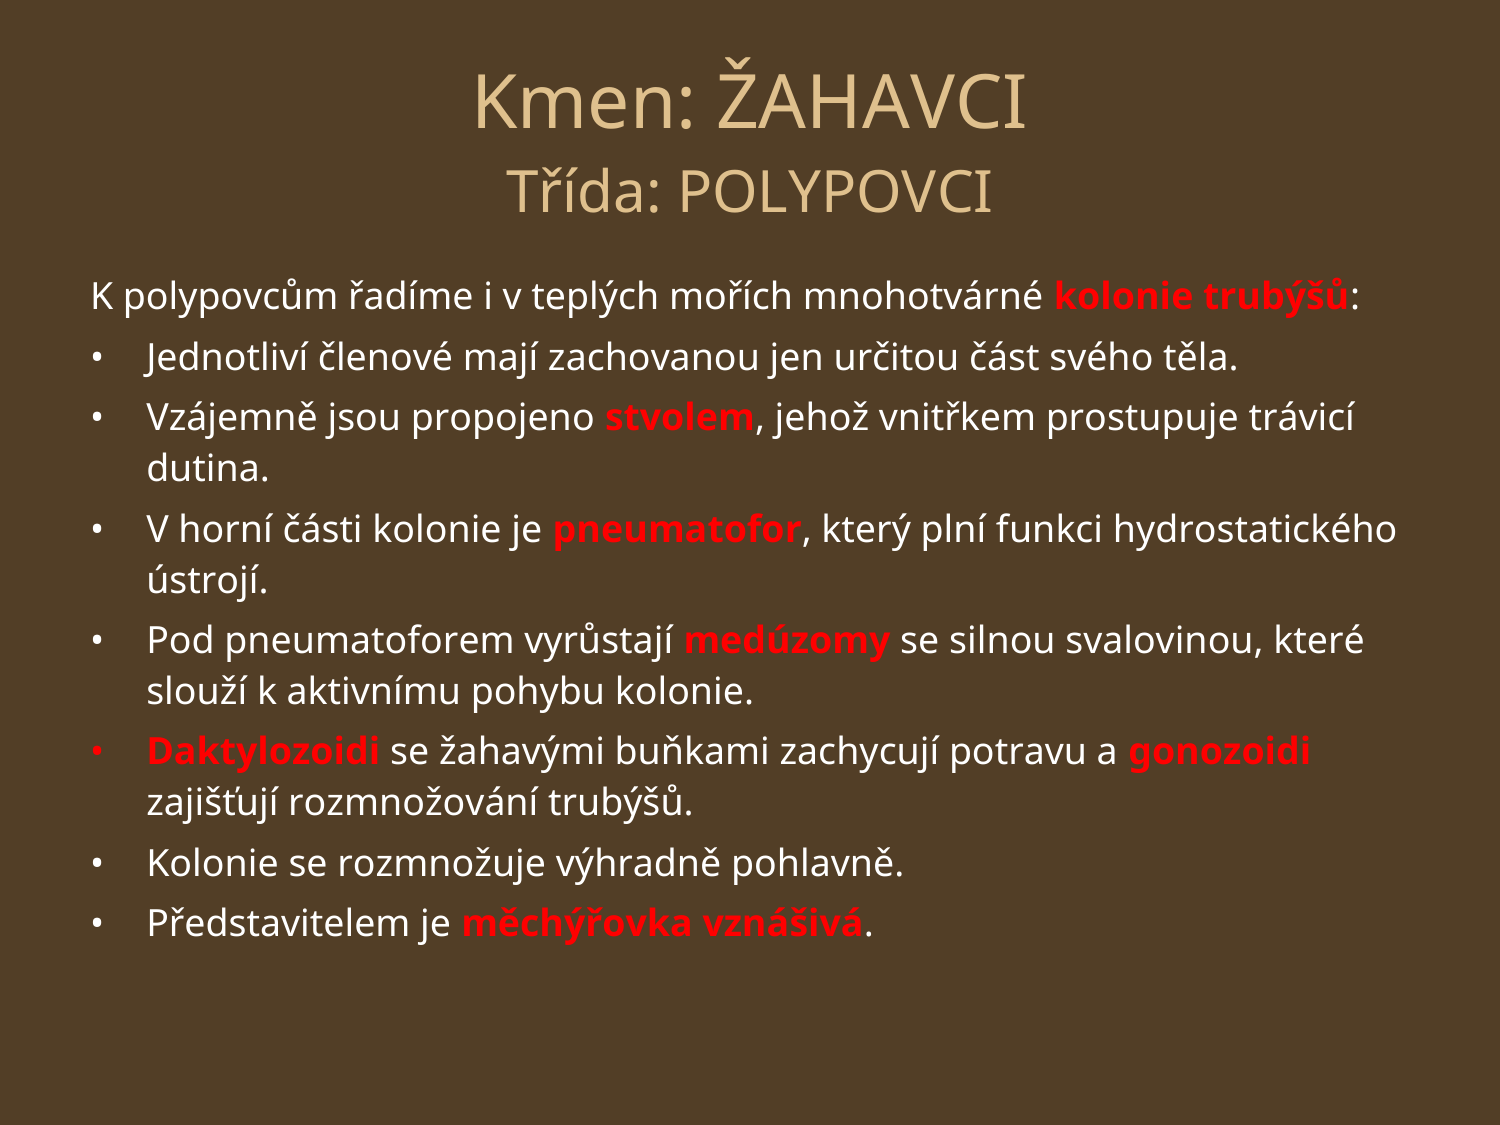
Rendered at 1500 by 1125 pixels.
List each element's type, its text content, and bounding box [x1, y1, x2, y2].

title Kmen: ŽAHAVCI Třída: POLYPOVCI [75, 38, 1426, 240]
list K polypovcům řadíme i v teplých mořích mnohotvárné kolonie trubýšů: Jednotliví členové mají zachovanou jen určitou část svého těla. Vzájemně jsou propojeno stvolem, jehož vnitřkem prostupuje trávicí dutina. V horní části kolonie je pneumatofor, který plní funkci hydrostatického ústrojí. Pod pneumatoforem vyrůstají medúzomy se silnou svalovinou, které slouží k aktivnímu pohybu kolonie. Daktylozoidi se žahavými buňkami zachycují potravu a gonozoidi zajišťují rozmnožování trubýšů. Kolonie se rozmnožuje výhradně pohlavně. Představitelem je měchýřovka vznášivá. [75, 262, 1426, 1006]
